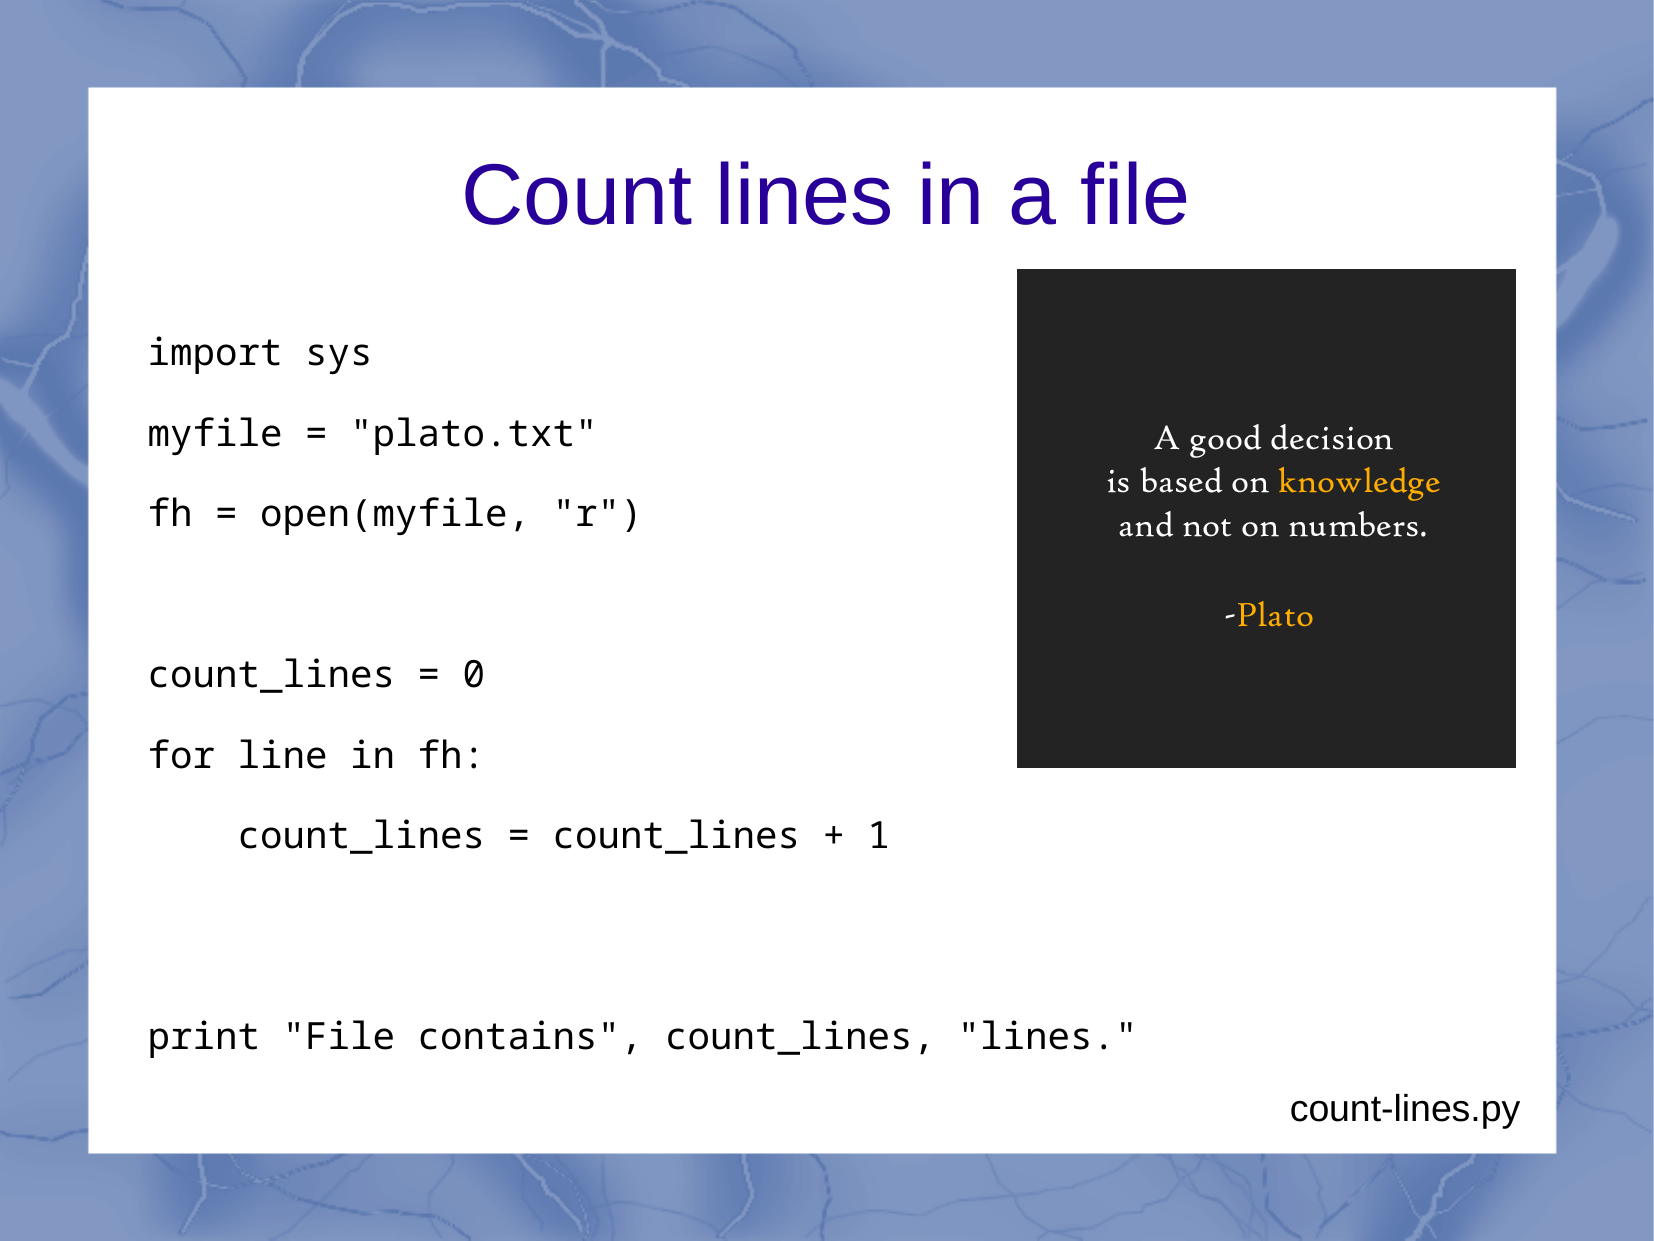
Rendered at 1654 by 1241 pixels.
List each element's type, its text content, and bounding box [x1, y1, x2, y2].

text_box count-lines.py [1275, 1080, 1535, 1137]
list import sys myfile = "plato.txt" fh = open(myfile, "r") count_lines = 0 for line in fh: count_lines = count_lines + 1 print "File contains", count_lines, "lines." [147, 325, 1506, 1045]
title Count lines in a file [118, 90, 1536, 298]
picture [0, 0, 1654, 1241]
